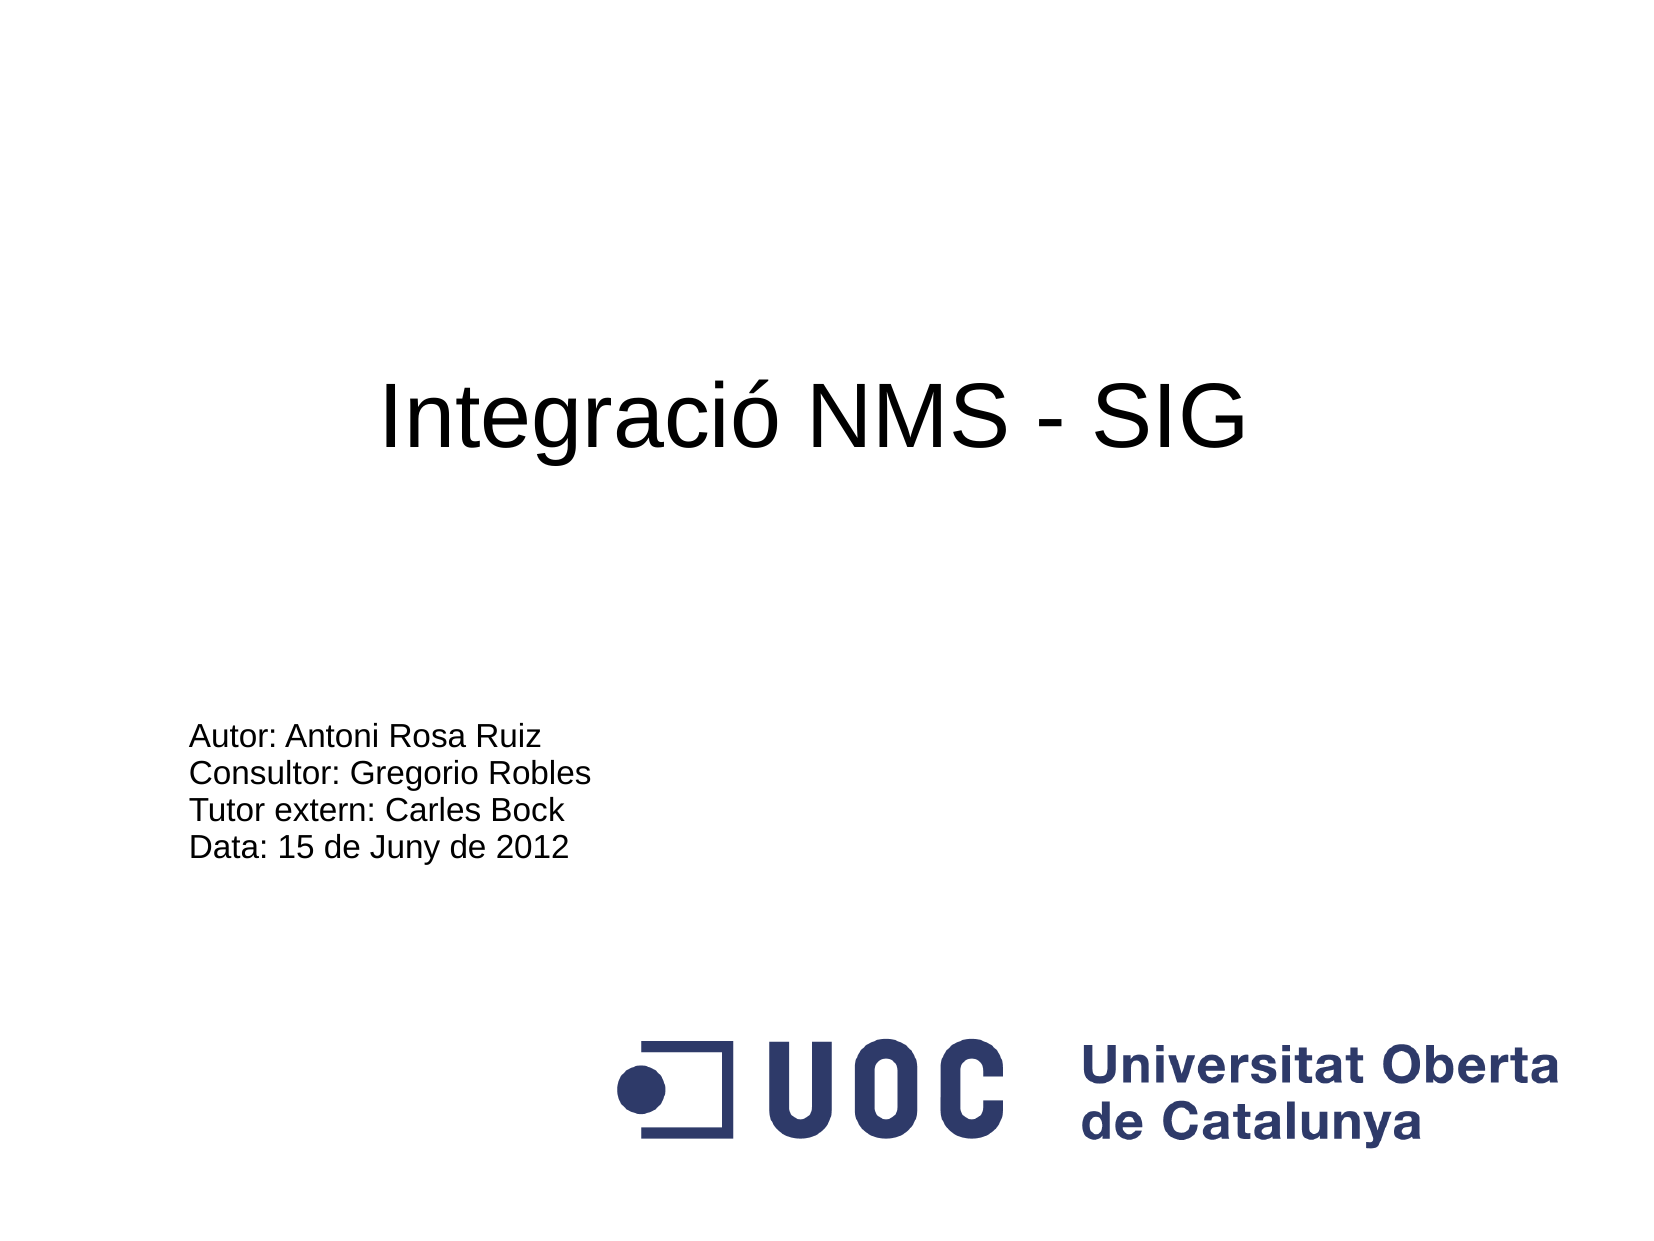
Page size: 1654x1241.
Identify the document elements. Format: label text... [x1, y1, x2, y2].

title Integració NMS - SIG [70, 312, 1560, 520]
subtitle Autor: Antoni Rosa Ruiz Consultor: Gregorio Robles Tutor extern: Carles Bock Data: 15 de Juny de 2012 [188, 614, 804, 969]
picture [590, 1015, 1583, 1171]
